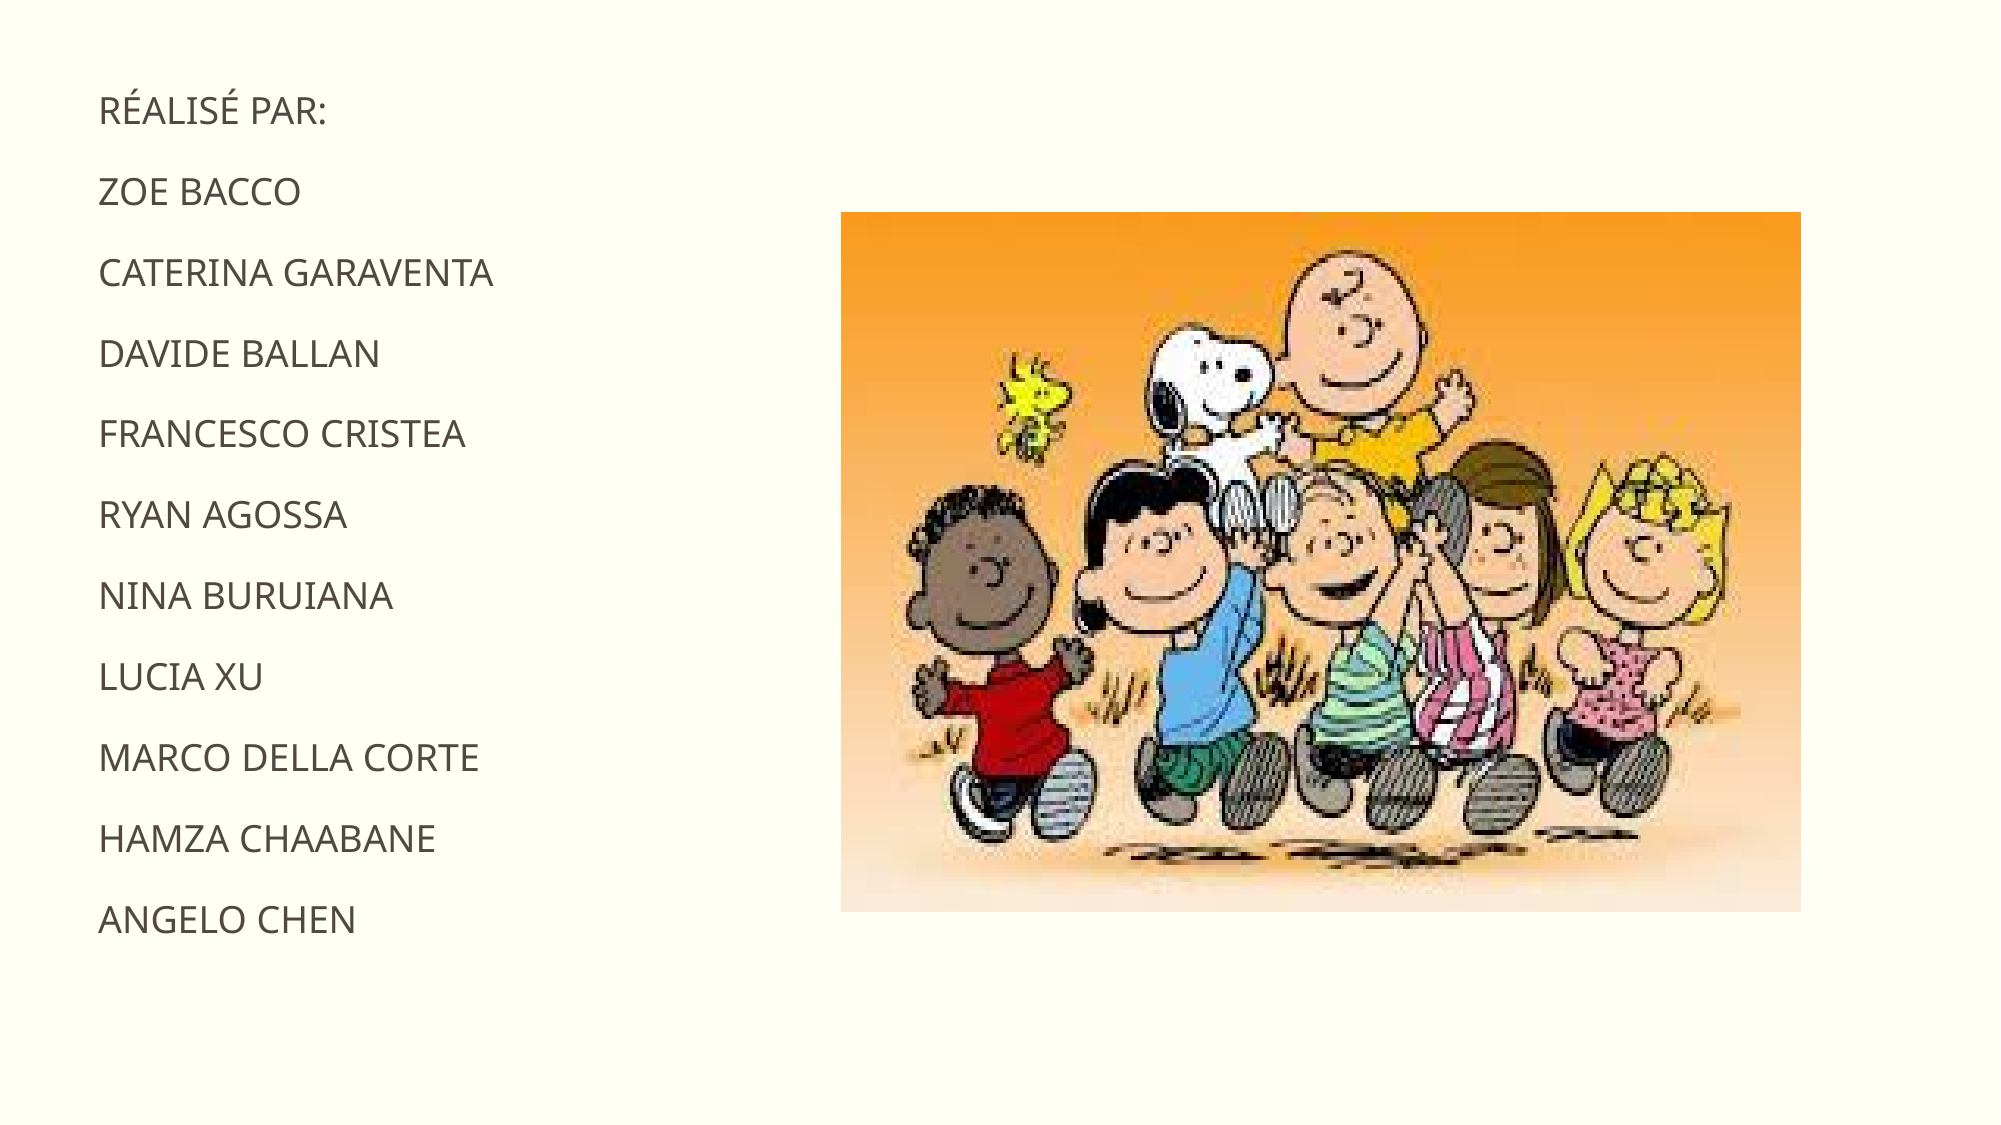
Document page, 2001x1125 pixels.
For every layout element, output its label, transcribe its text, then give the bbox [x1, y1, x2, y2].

text_box RÉALISÉ PAR: ZOE BACCO CATERINA GARAVENTA DAVIDE BALLAN FRANCESCO CRISTEA RYAN AGOSSA NINA BURUIANA LUCIA XU MARCO DELLA CORTE HAMZA CHAABANE ANGELO CHEN [83, 84, 1902, 959]
picture [841, 212, 1801, 913]
